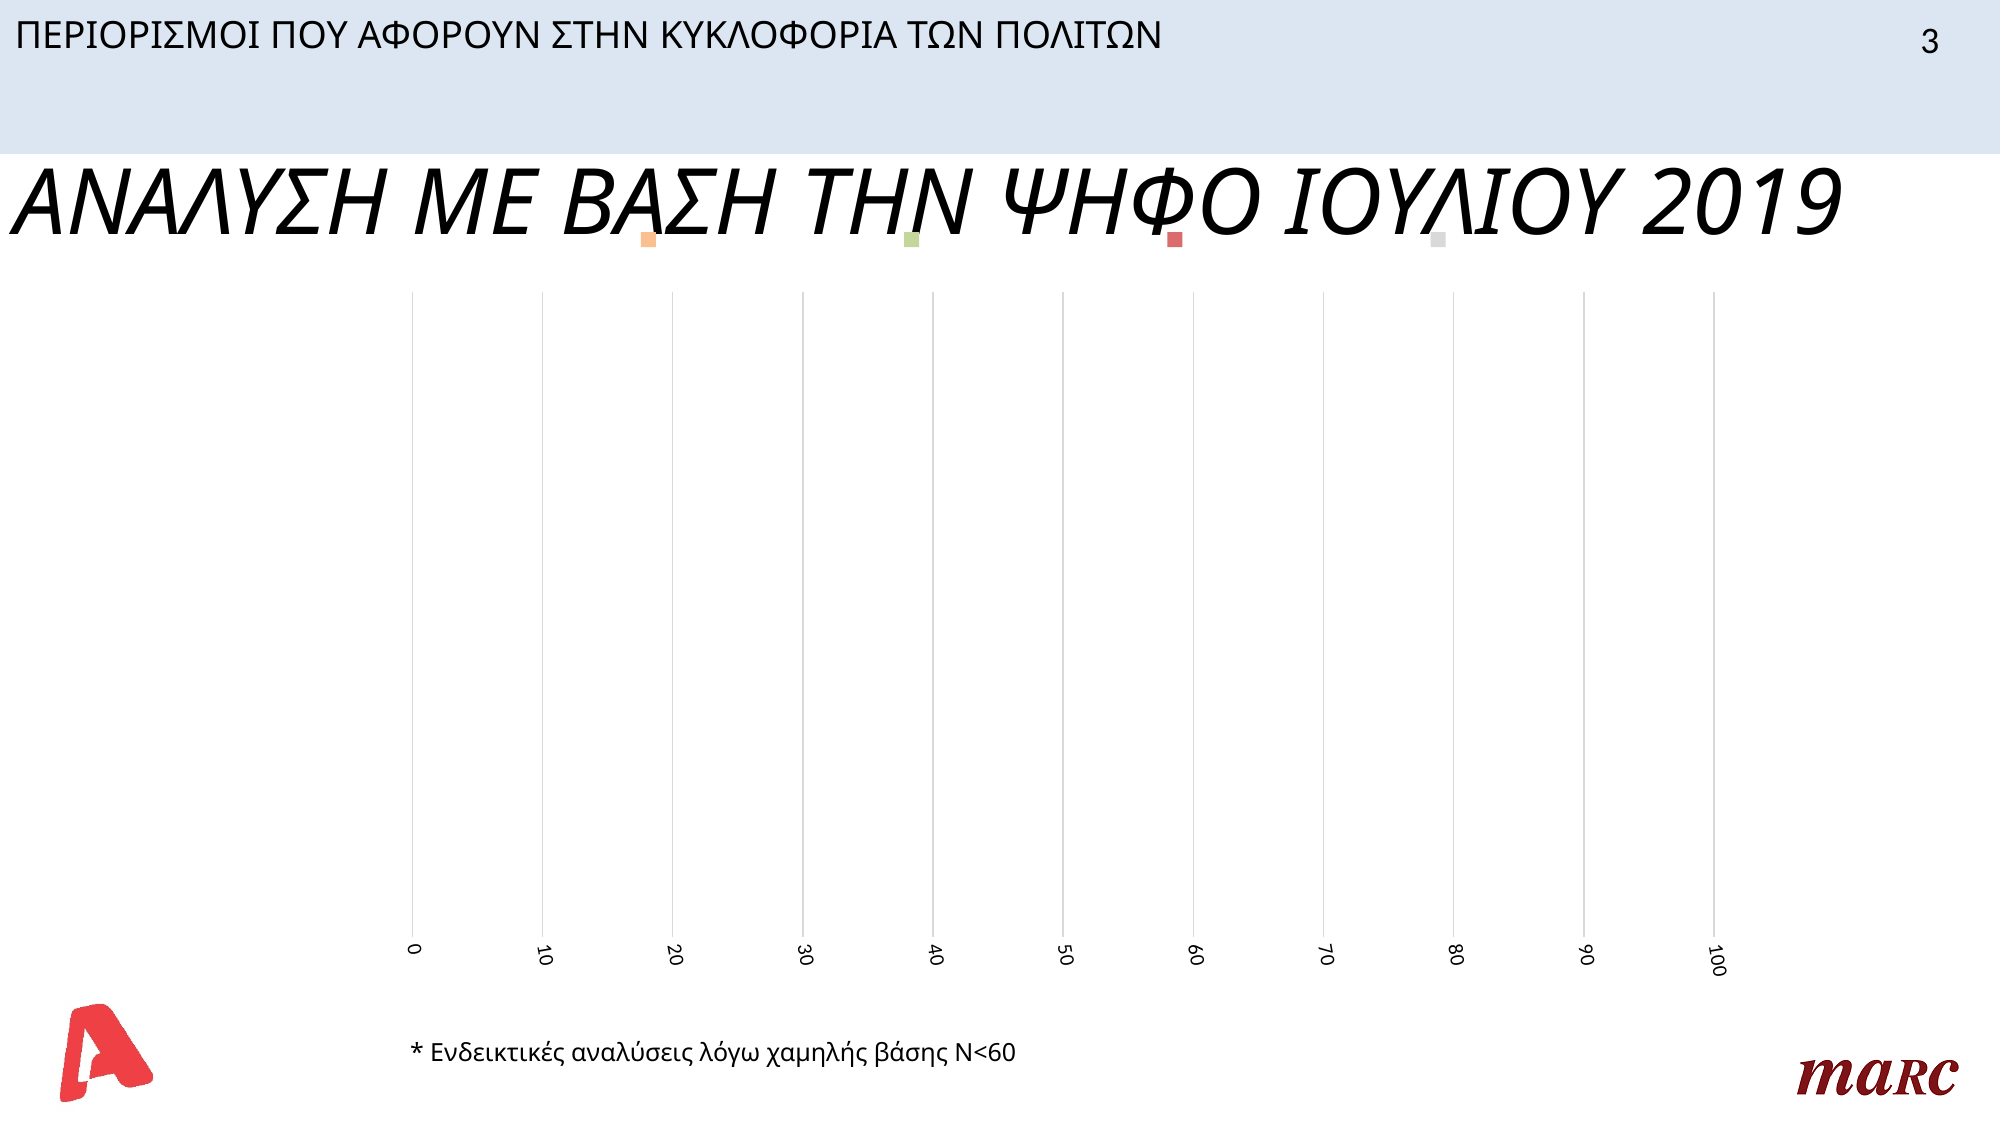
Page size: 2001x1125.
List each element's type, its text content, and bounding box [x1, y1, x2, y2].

chart [82, 184, 1824, 1029]
picture [1784, 1049, 1972, 1103]
title ΠΕΡΙΟΡΙΣΜΟΙ ΠΟΥ ΑΦΟΡΟΥΝ ΣΤΗΝ ΚΥΚΛΟΦΟΡΙΑ ΤΩΝ ΠΟΛΙΤΩΝ ΑΝΑΛΥΣΗ ΜΕ ΒΑΣΗ ΤΗΝ ΨΗΦΟ ΙΟΥΛΙΟΥ 2019 [0, 9, 2000, 142]
picture [0, 978, 201, 1121]
text_box * Ενδεικτικές αναλύσεις λόγω χαμηλής βάσης Ν<60 [395, 1028, 1138, 1074]
